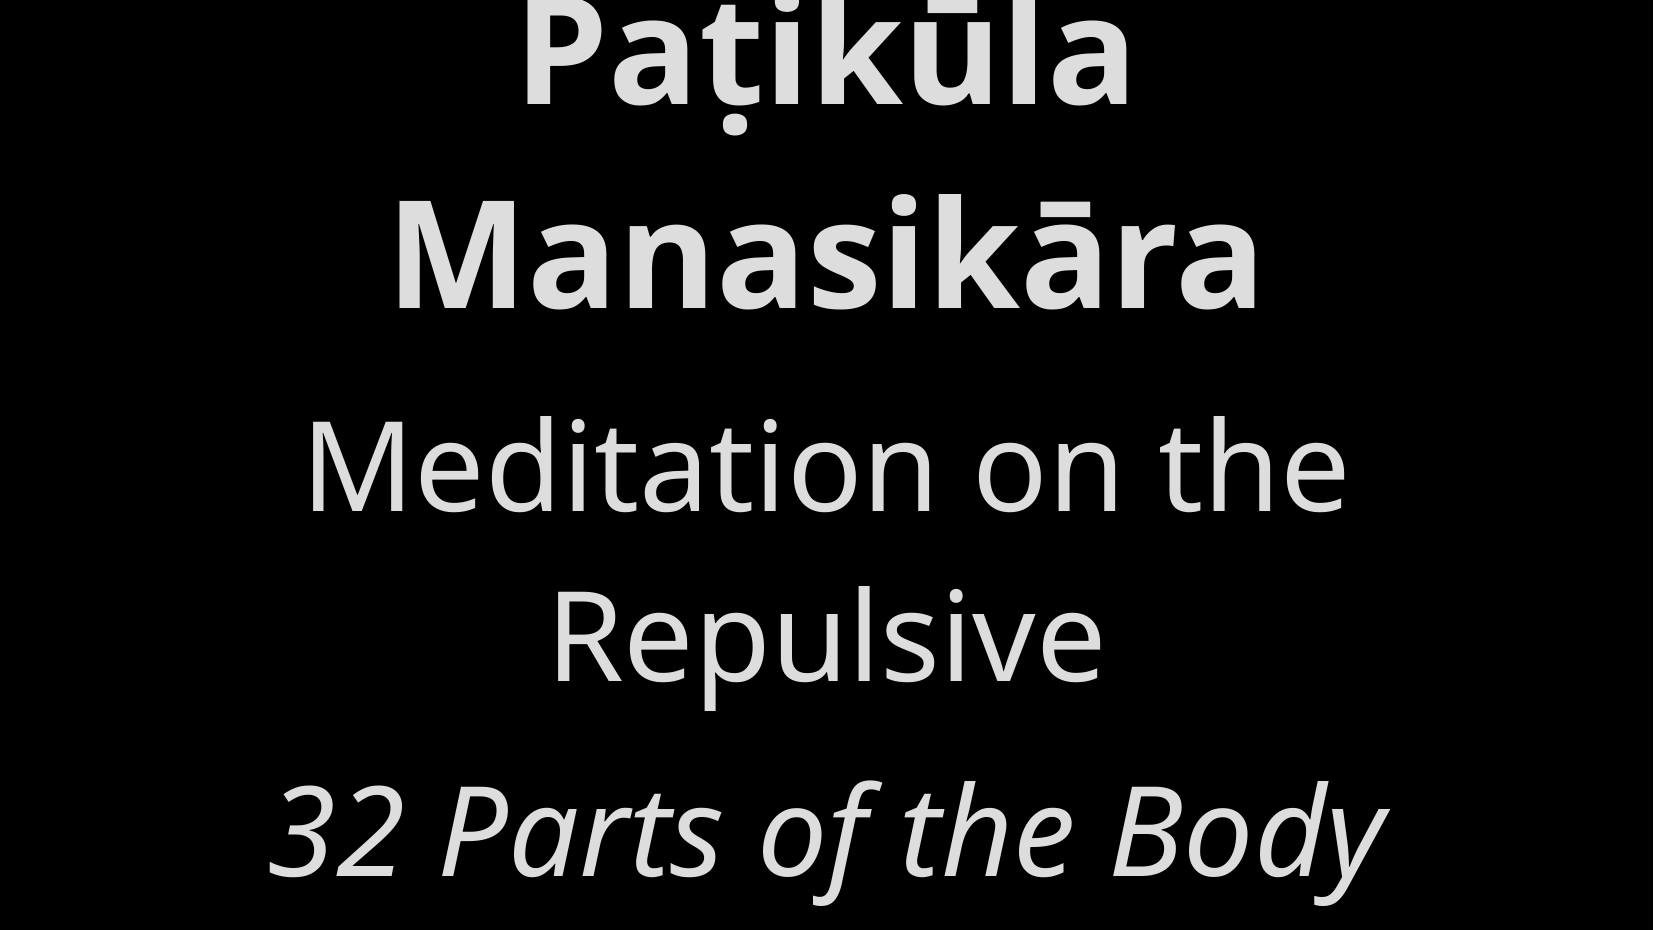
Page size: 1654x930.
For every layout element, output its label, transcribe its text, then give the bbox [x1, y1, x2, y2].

subtitle Paṭikūla Manasikāra Meditation on the Repulsive 32 Parts of the Body From MN 10 Satipaṭṭhāna Sutta [82, 80, 1571, 870]
